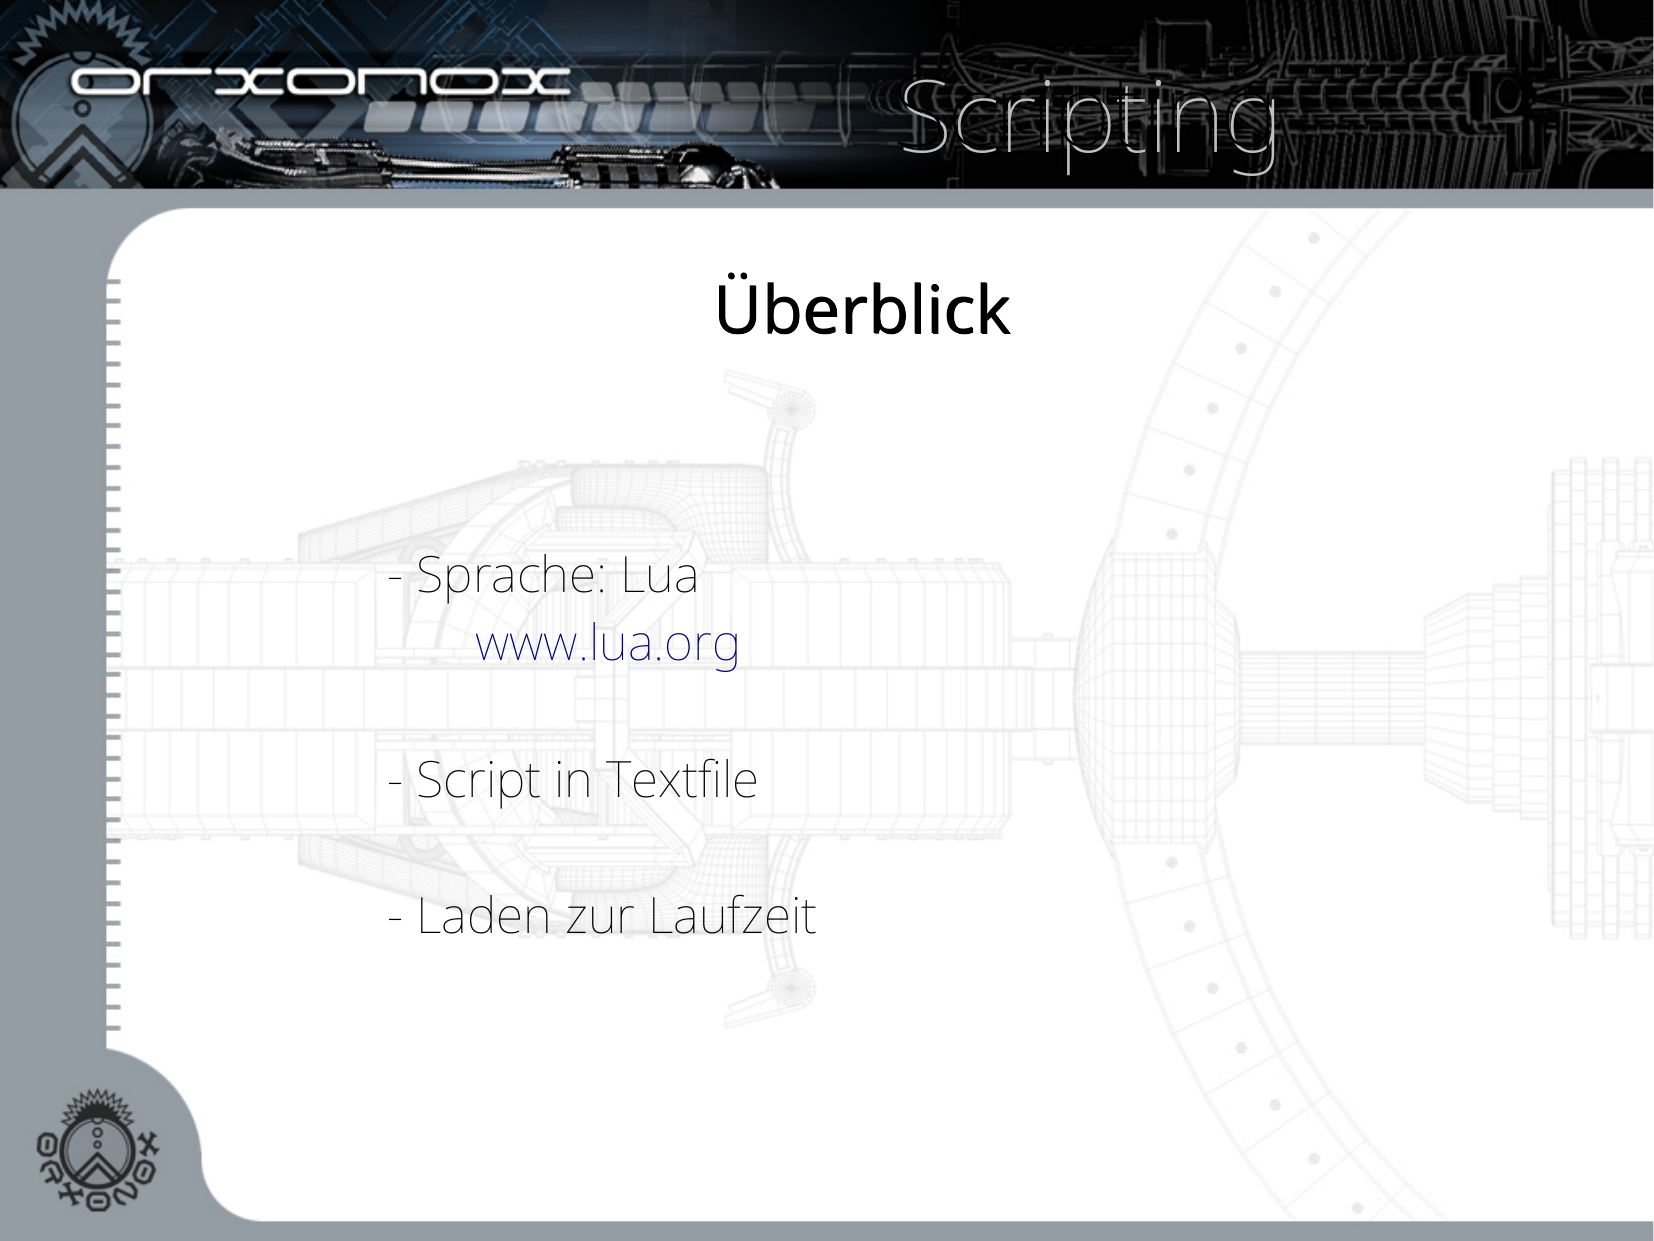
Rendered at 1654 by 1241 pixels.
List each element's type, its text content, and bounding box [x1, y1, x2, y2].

text_box - Sprache: Lua www.lua.org - Script in Textfile - Laden zur Laufzeit [337, 394, 1613, 1051]
text_box Überblick [187, 262, 1538, 341]
picture [0, 0, 1654, 1241]
text_box Scripting [842, 32, 1349, 164]
